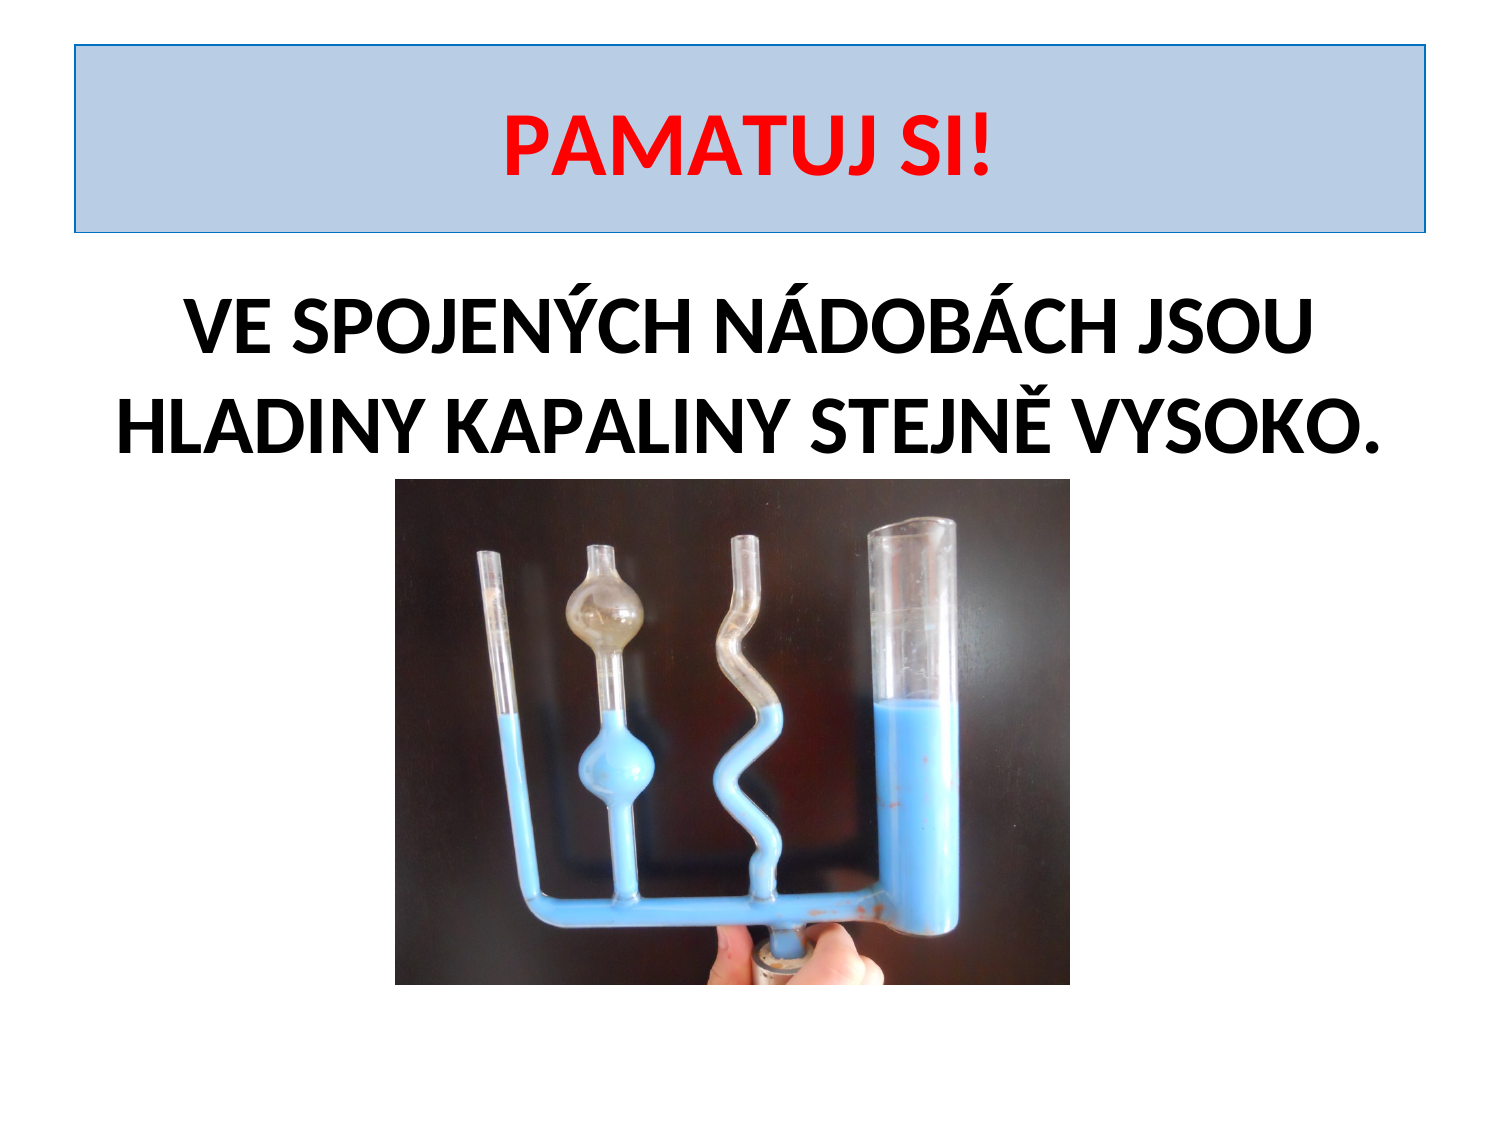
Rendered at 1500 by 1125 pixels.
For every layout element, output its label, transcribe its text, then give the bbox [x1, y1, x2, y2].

title PAMATUJ SI! [75, 45, 1426, 233]
picture [395, 479, 1070, 985]
list VE SPOJENÝCH NÁDOBÁCH JSOU HLADINY KAPALINY STEJNĚ VYSOKO. [75, 262, 1426, 1006]
